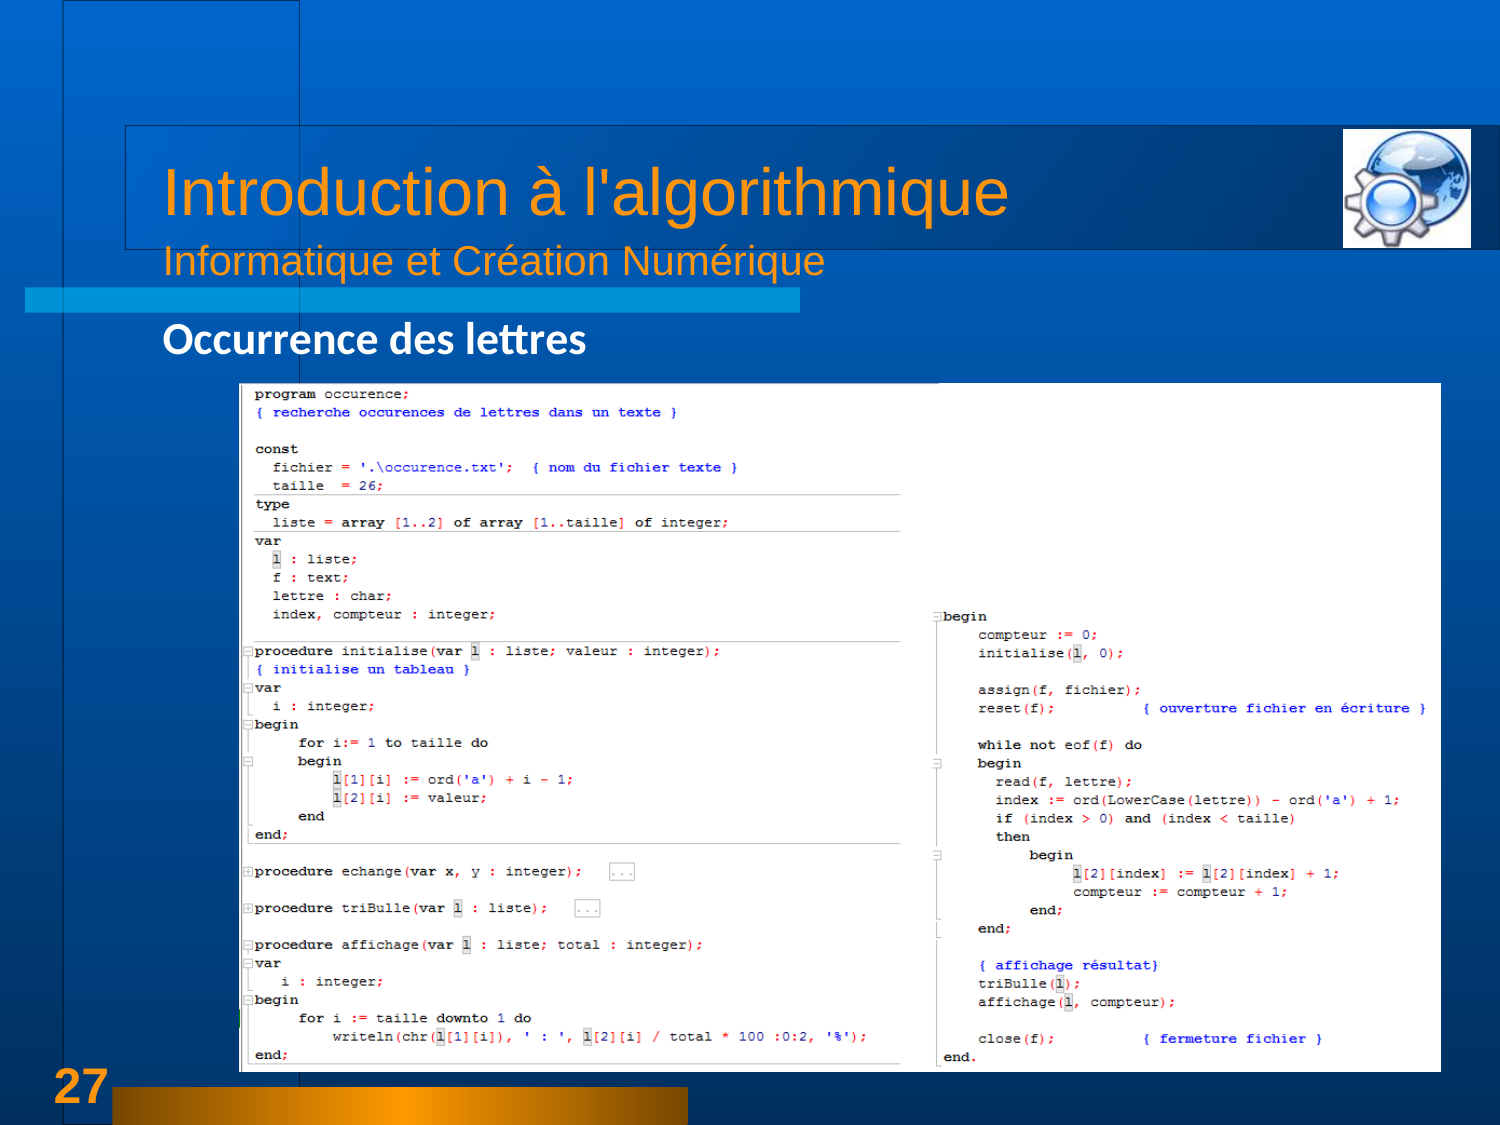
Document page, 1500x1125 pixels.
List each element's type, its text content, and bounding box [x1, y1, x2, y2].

text_box Occurrence des lettres [147, 312, 1418, 945]
picture [239, 383, 1441, 1072]
picture [1343, 129, 1471, 248]
